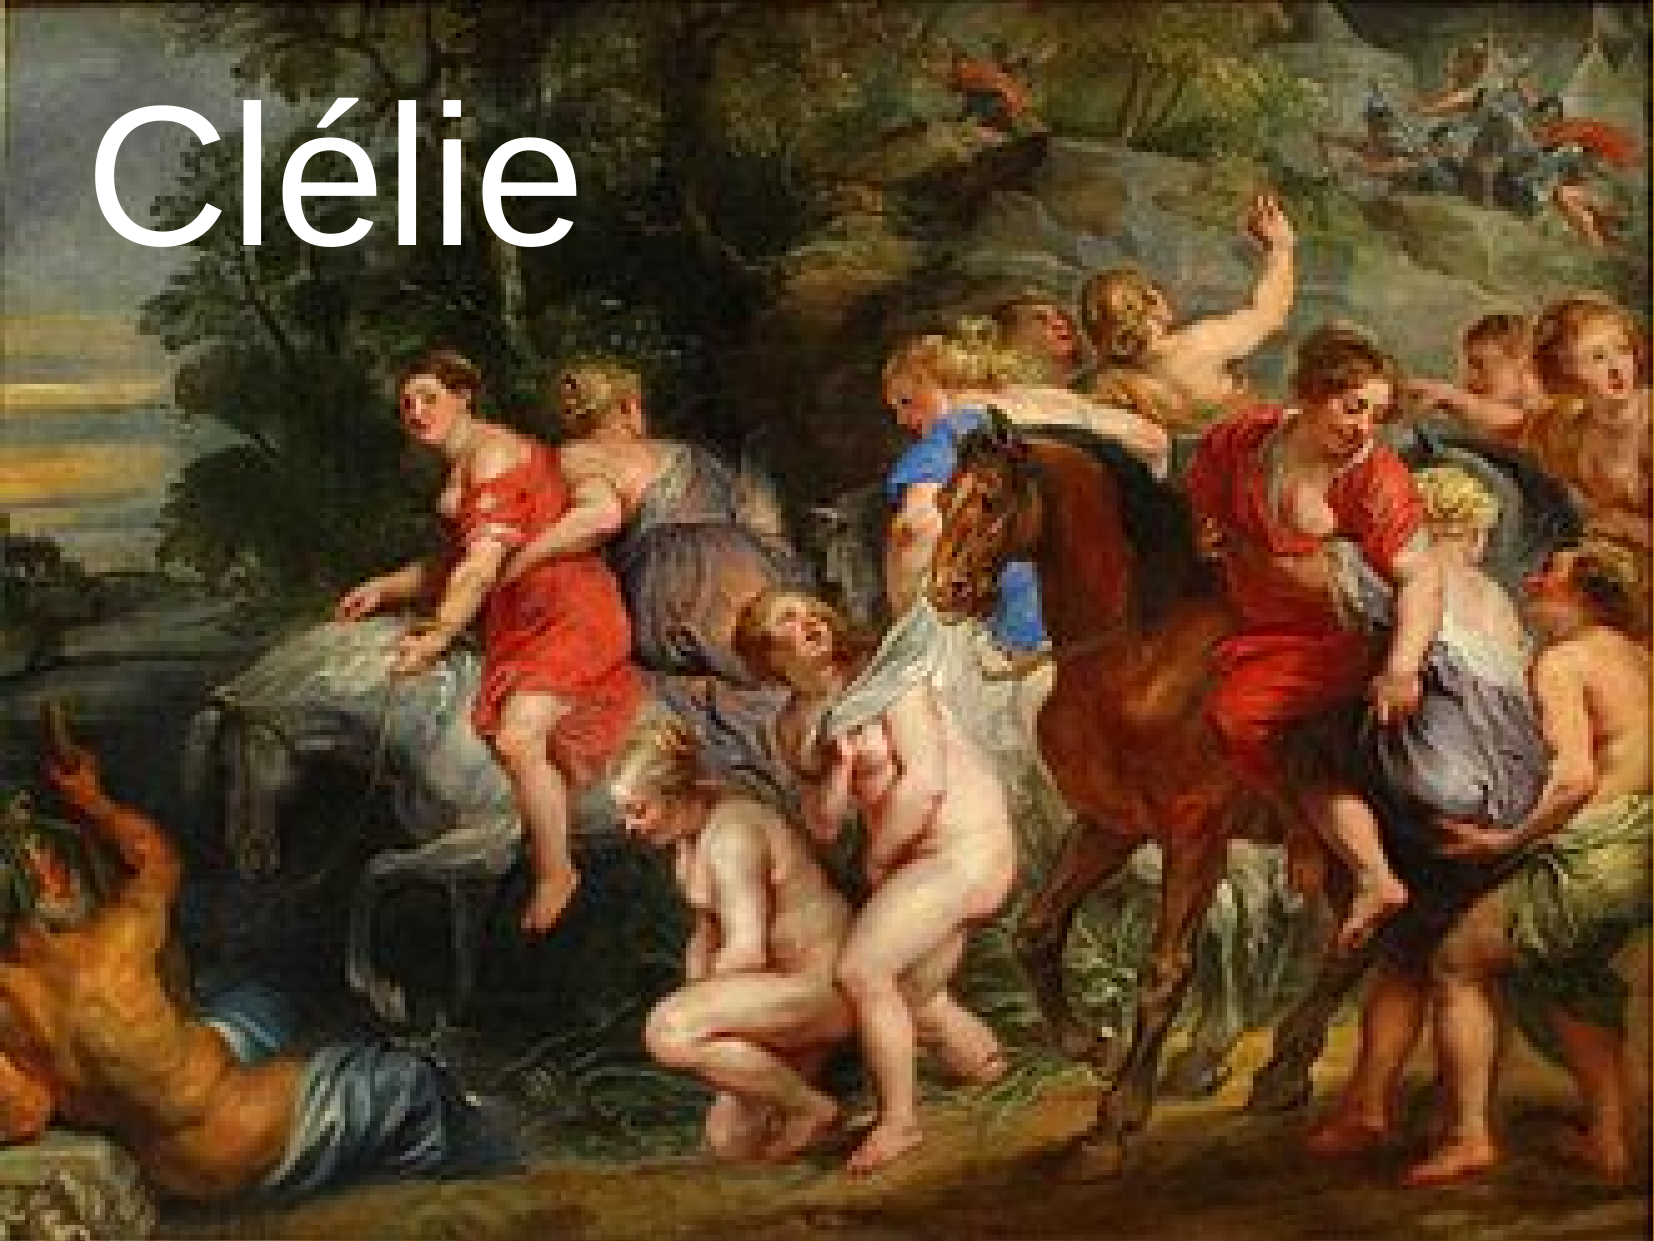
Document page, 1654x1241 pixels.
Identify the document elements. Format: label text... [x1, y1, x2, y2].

text_box Clélie [70, 56, 602, 296]
picture [0, 0, 1654, 1241]
